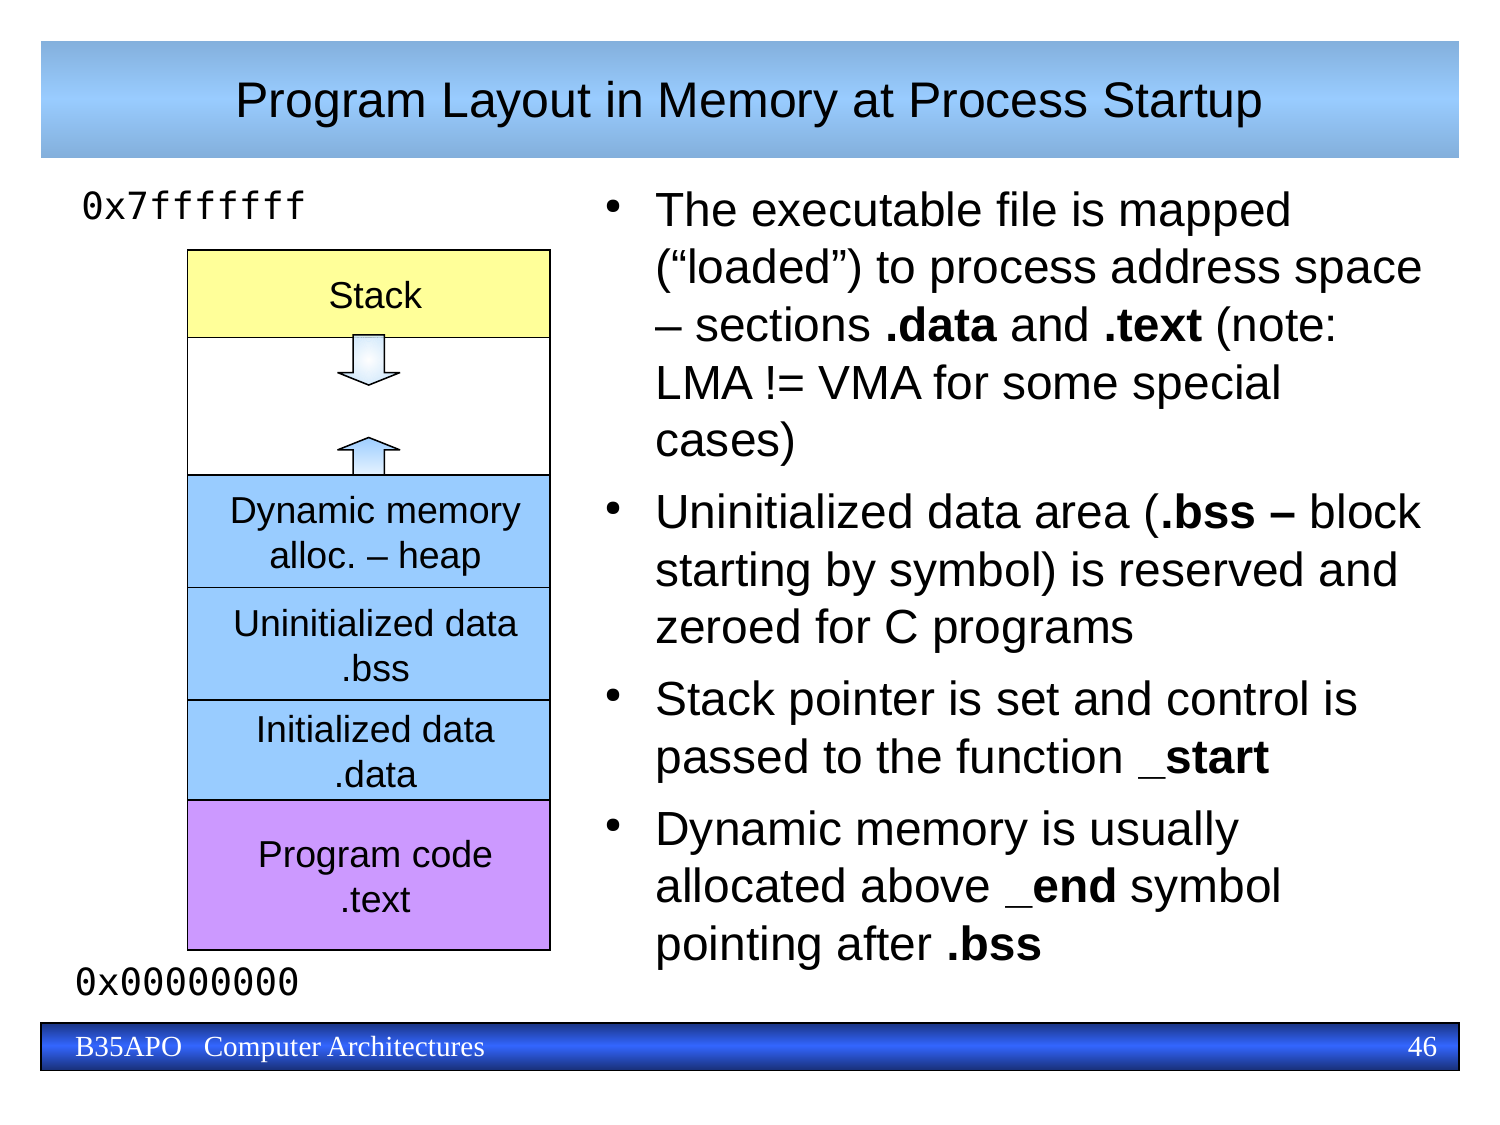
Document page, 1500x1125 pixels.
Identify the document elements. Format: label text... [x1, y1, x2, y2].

text_box 0x7fffffff [73, 173, 314, 235]
text_box [337, 437, 401, 474]
text_box [337, 334, 401, 386]
text_box 0x00000000 [66, 949, 308, 1011]
text_box Stack [187, 249, 550, 338]
text_box Program code .text [187, 800, 550, 950]
text_box Uninitialized data .bss [187, 588, 550, 699]
text_box Dynamic memory alloc. – heap [187, 474, 550, 588]
title Program Layout in Memory at Process Startup [41, 41, 1459, 158]
list The executable file is mapped (“loaded”) to process address space – sections .data and .text (note: LMA != VMA for some special cases) Uninitialized data area (.bss – block starting by symbol) is reserved and zeroed for C programs Stack pointer is set and control is passed to the function _start Dynamic memory is usually allocated above _end symbol pointing after .bss [587, 178, 1426, 994]
text_box Initialized data .data [187, 699, 550, 800]
